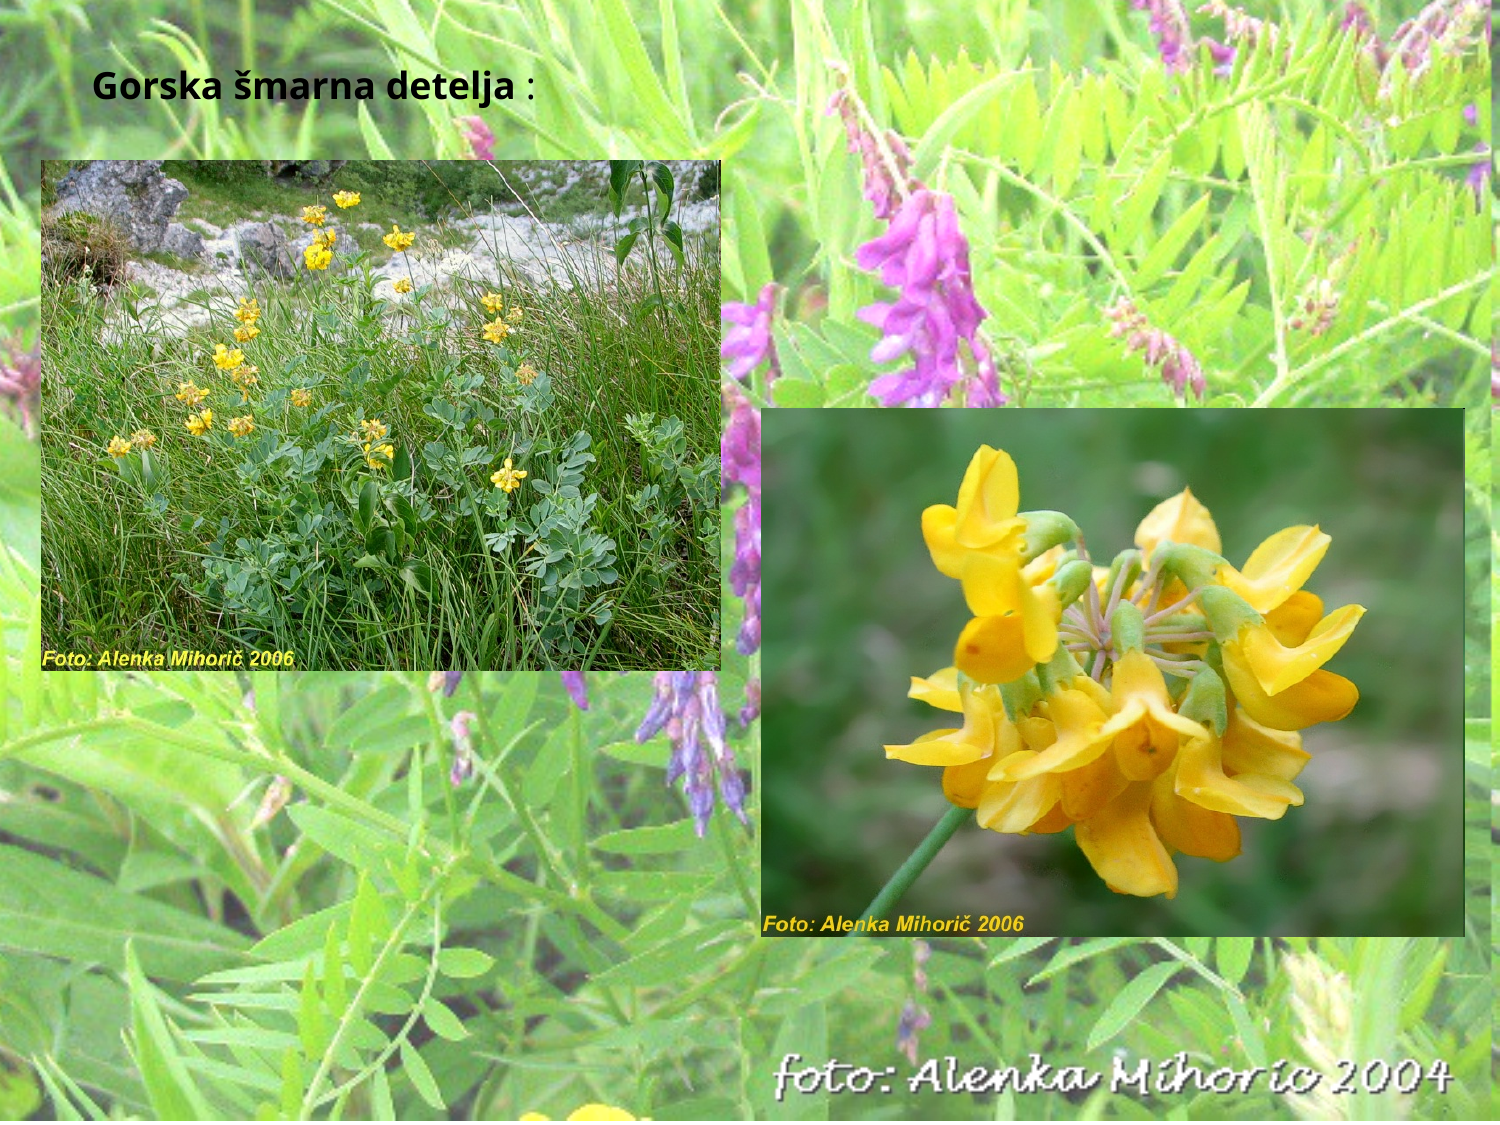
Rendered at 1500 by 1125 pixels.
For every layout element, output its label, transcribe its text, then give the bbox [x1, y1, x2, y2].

text_box Gorska šmarna detelja : [76, 54, 1436, 172]
picture [0, 0, 1500, 1121]
